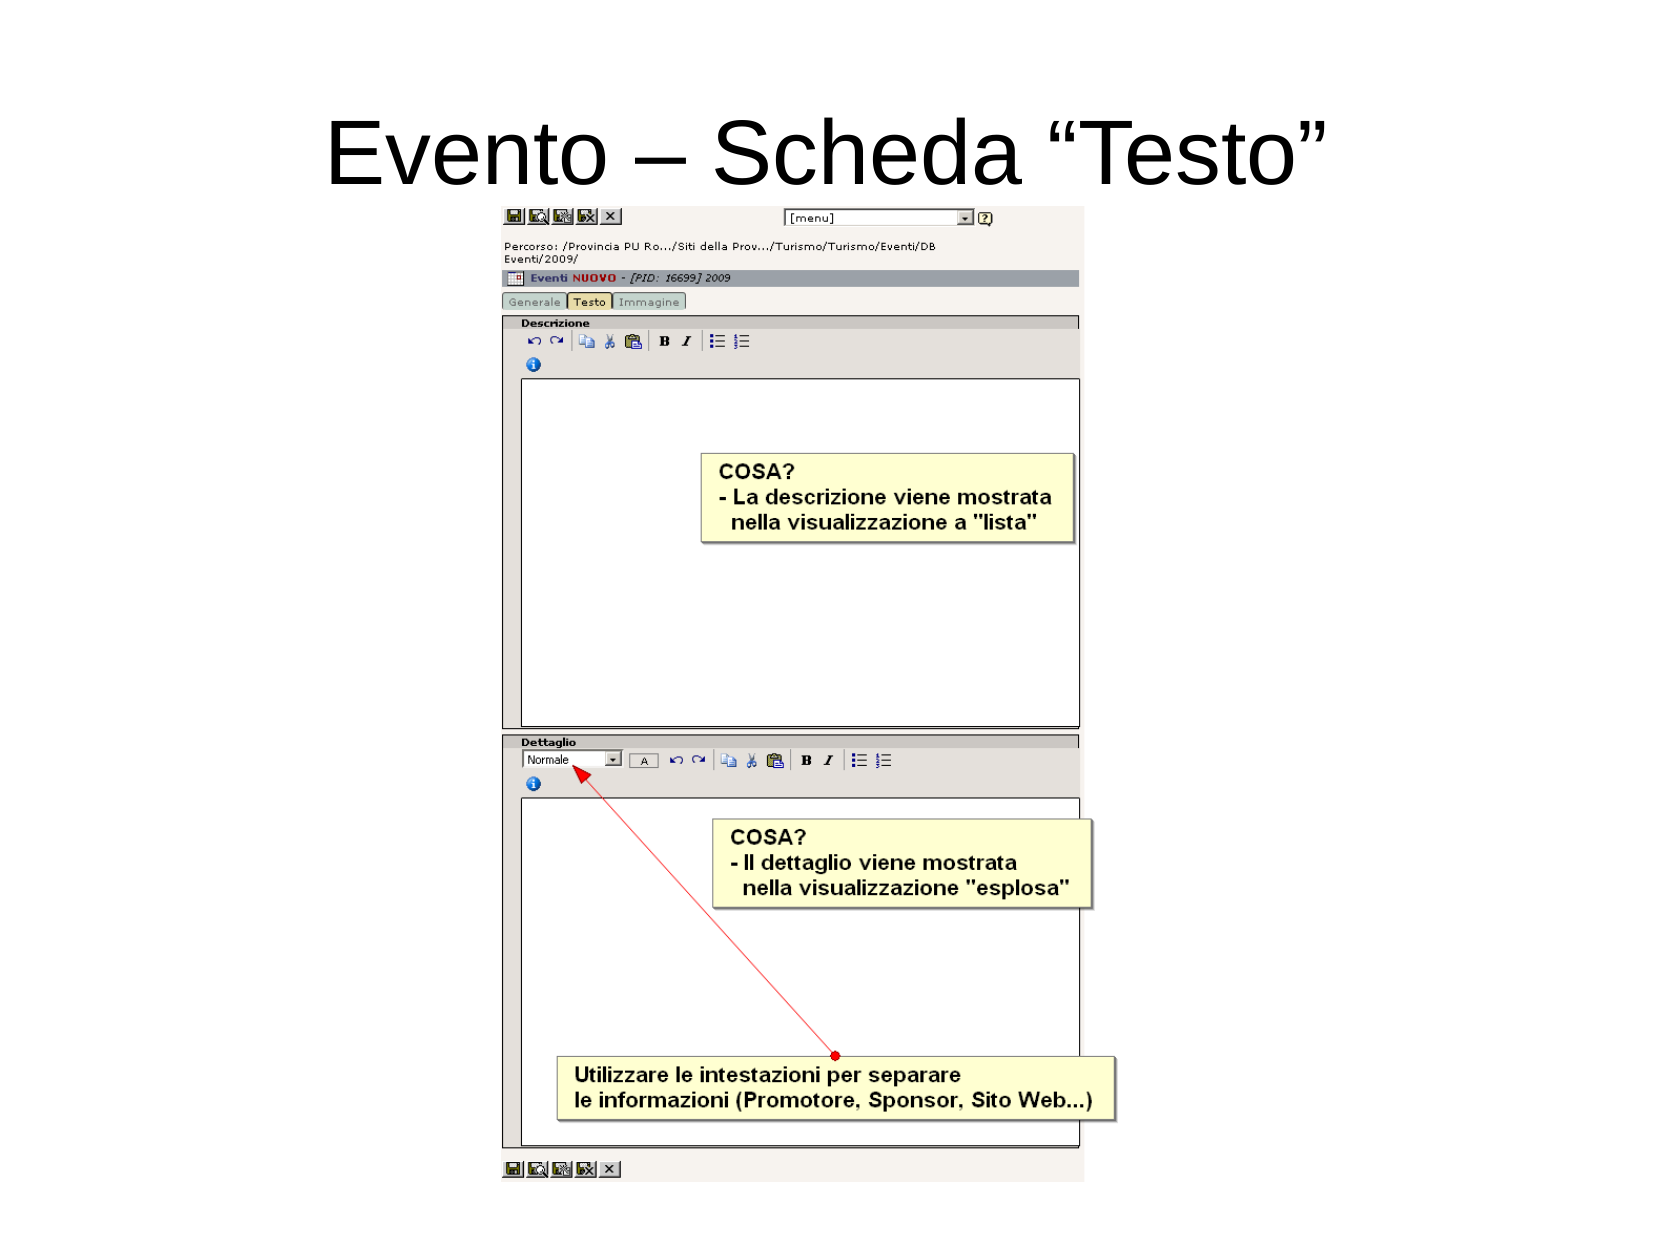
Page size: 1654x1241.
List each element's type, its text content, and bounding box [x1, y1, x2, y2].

title Evento – Scheda “Testo” [82, 56, 1571, 250]
picture [501, 206, 1118, 1182]
